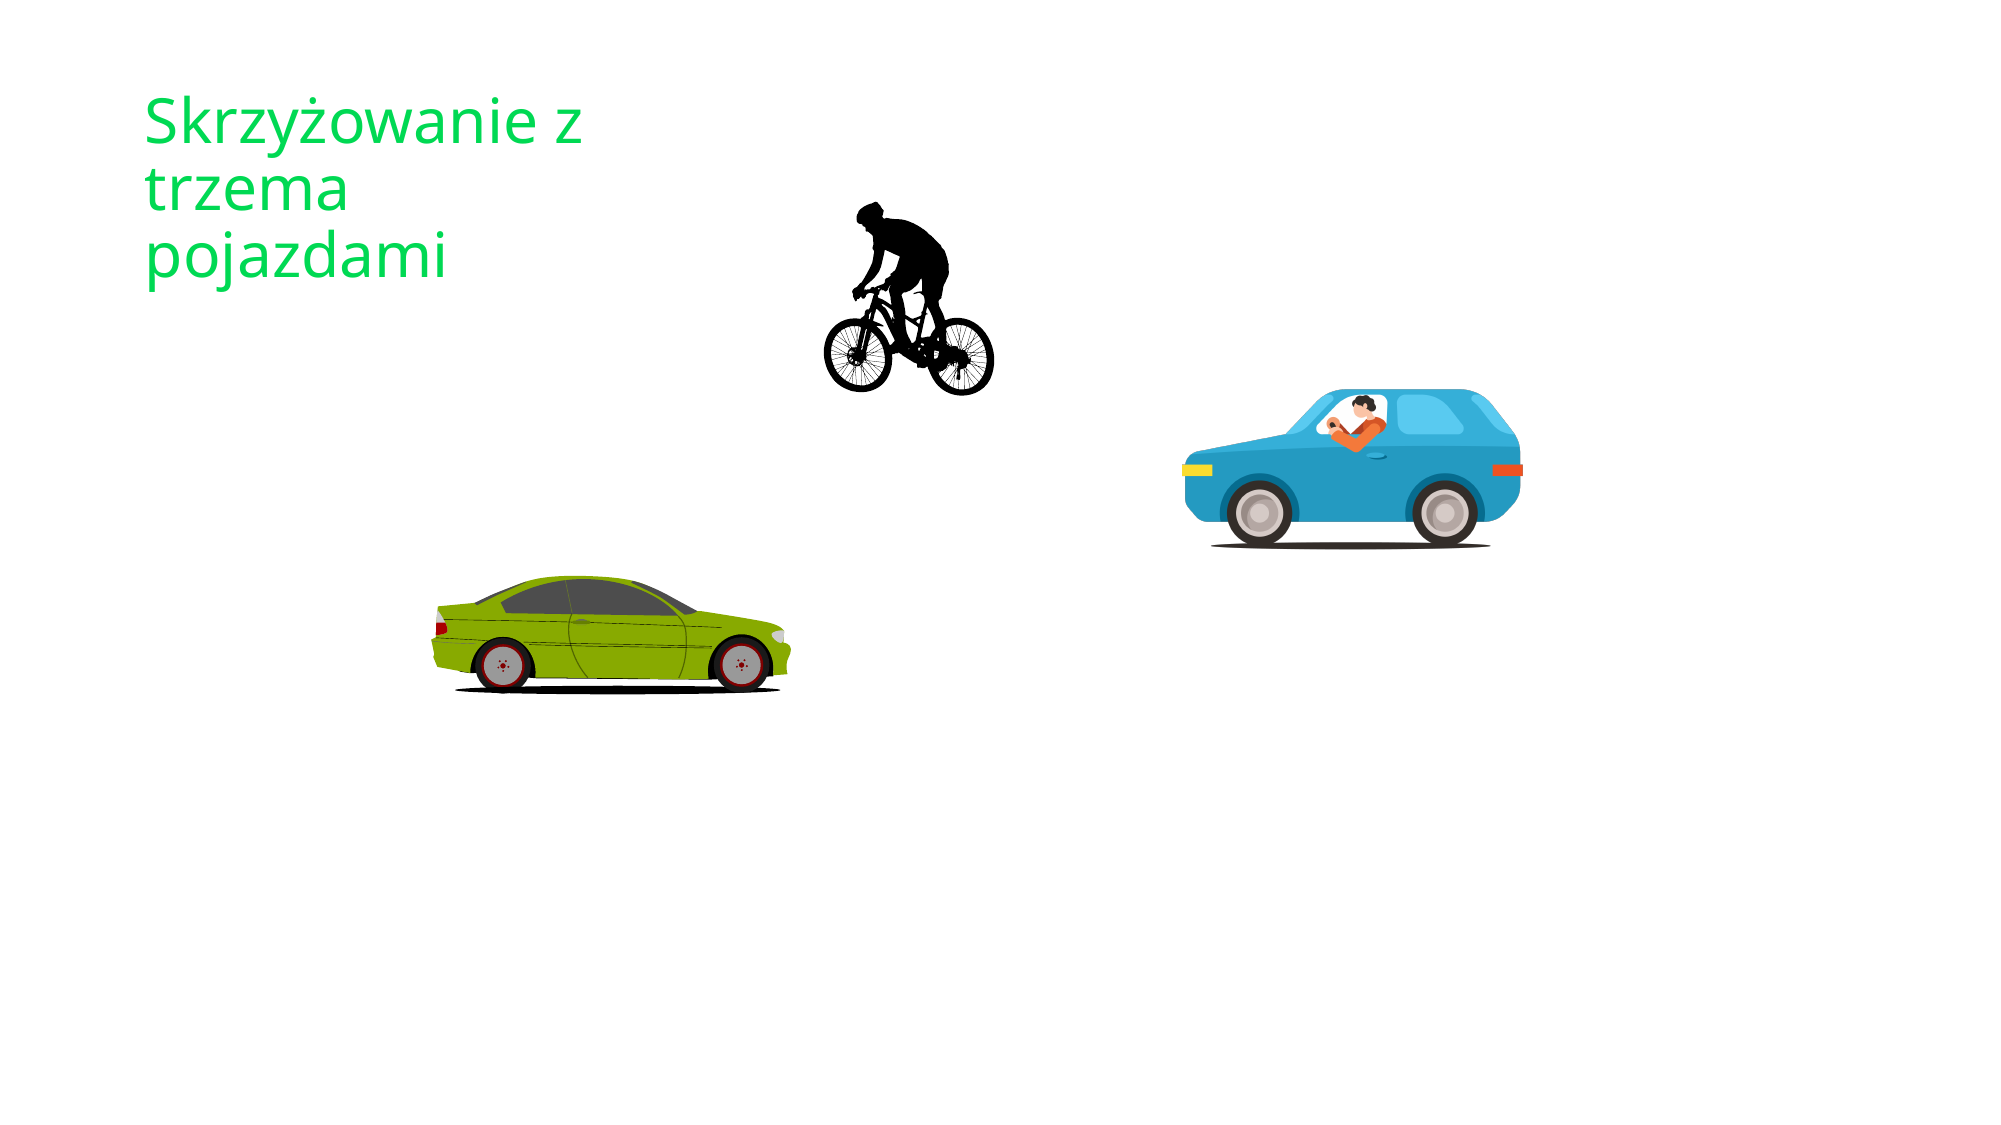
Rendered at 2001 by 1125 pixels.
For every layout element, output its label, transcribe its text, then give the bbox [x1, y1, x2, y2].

picture [1182, 389, 1523, 638]
picture [430, 575, 791, 700]
title Skrzyżowanie z trzema pojazdami [129, 81, 682, 299]
picture [811, 195, 1003, 403]
